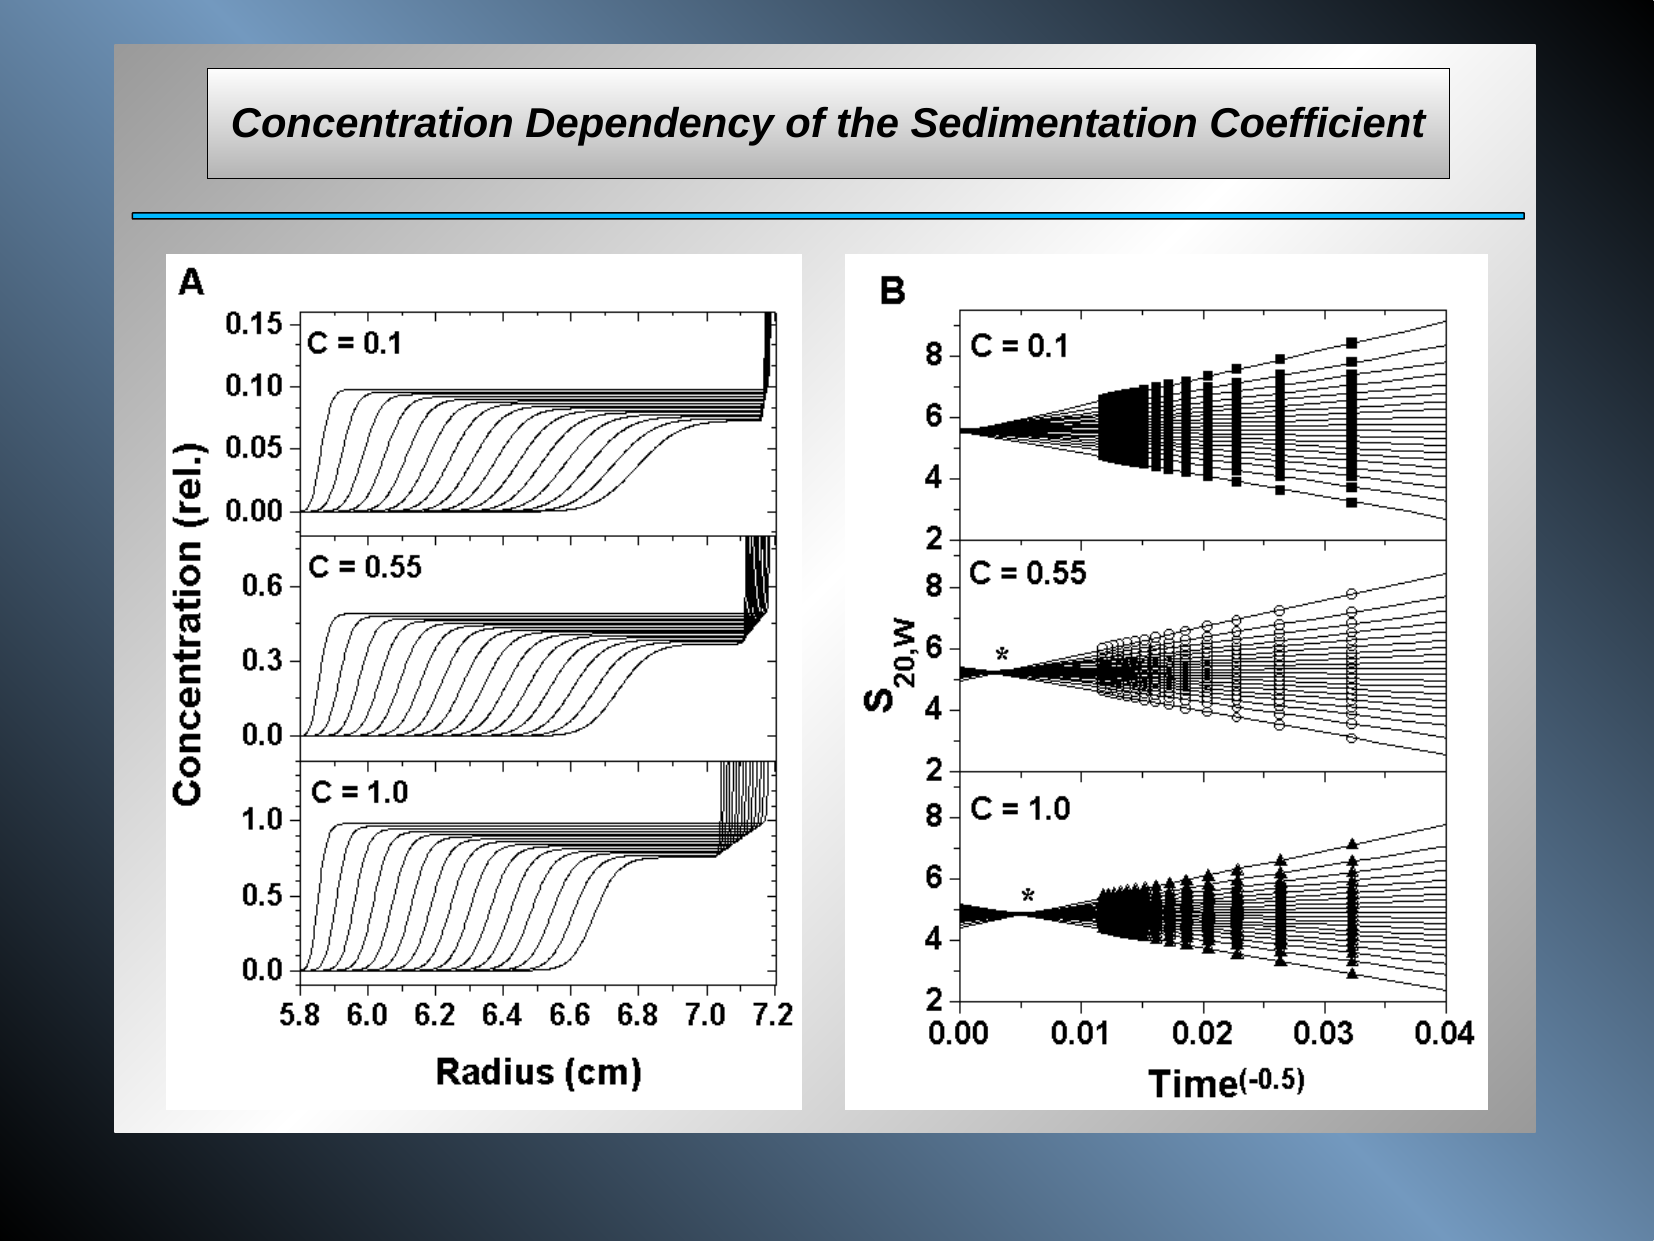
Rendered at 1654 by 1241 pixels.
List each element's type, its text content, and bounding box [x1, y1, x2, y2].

picture [166, 254, 802, 1111]
picture [845, 254, 1488, 1111]
text_box Concentration Dependency of the Sedimentation Coefficient [207, 68, 1450, 179]
text_box [132, 212, 1525, 219]
